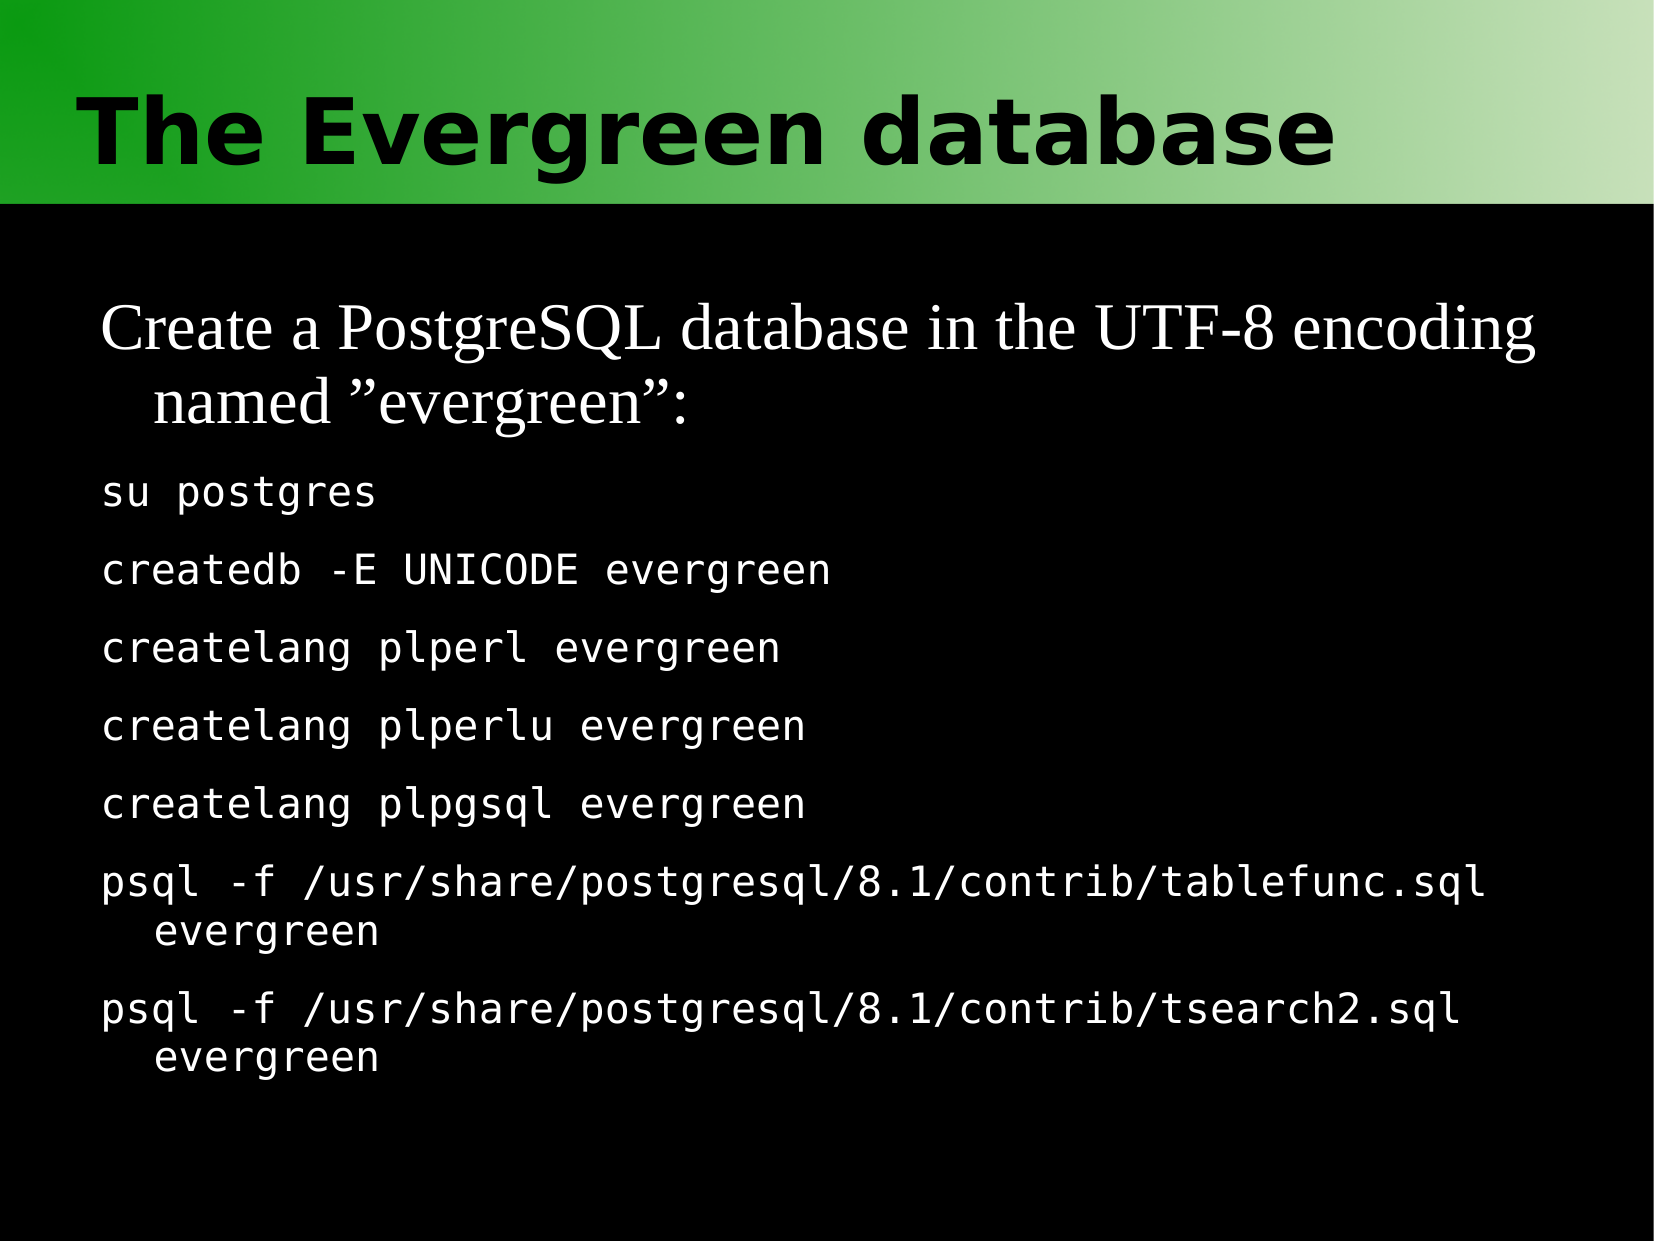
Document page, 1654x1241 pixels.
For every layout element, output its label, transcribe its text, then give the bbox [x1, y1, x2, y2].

list Create a PostgreSQL database in the UTF-8 encoding named ”evergreen”: su postgres createdb -E UNICODE evergreen createlang plperl evergreen createlang plperlu evergreen createlang plpgsql evergreen psql -f /usr/share/postgresql/8.1/contrib/tablefunc.sql evergreen psql -f /usr/share/postgresql/8.1/contrib/tsearch2.sql evergreen [82, 290, 1571, 1119]
picture [0, 0, 1654, 1241]
title The Evergreen database [76, 36, 1565, 229]
